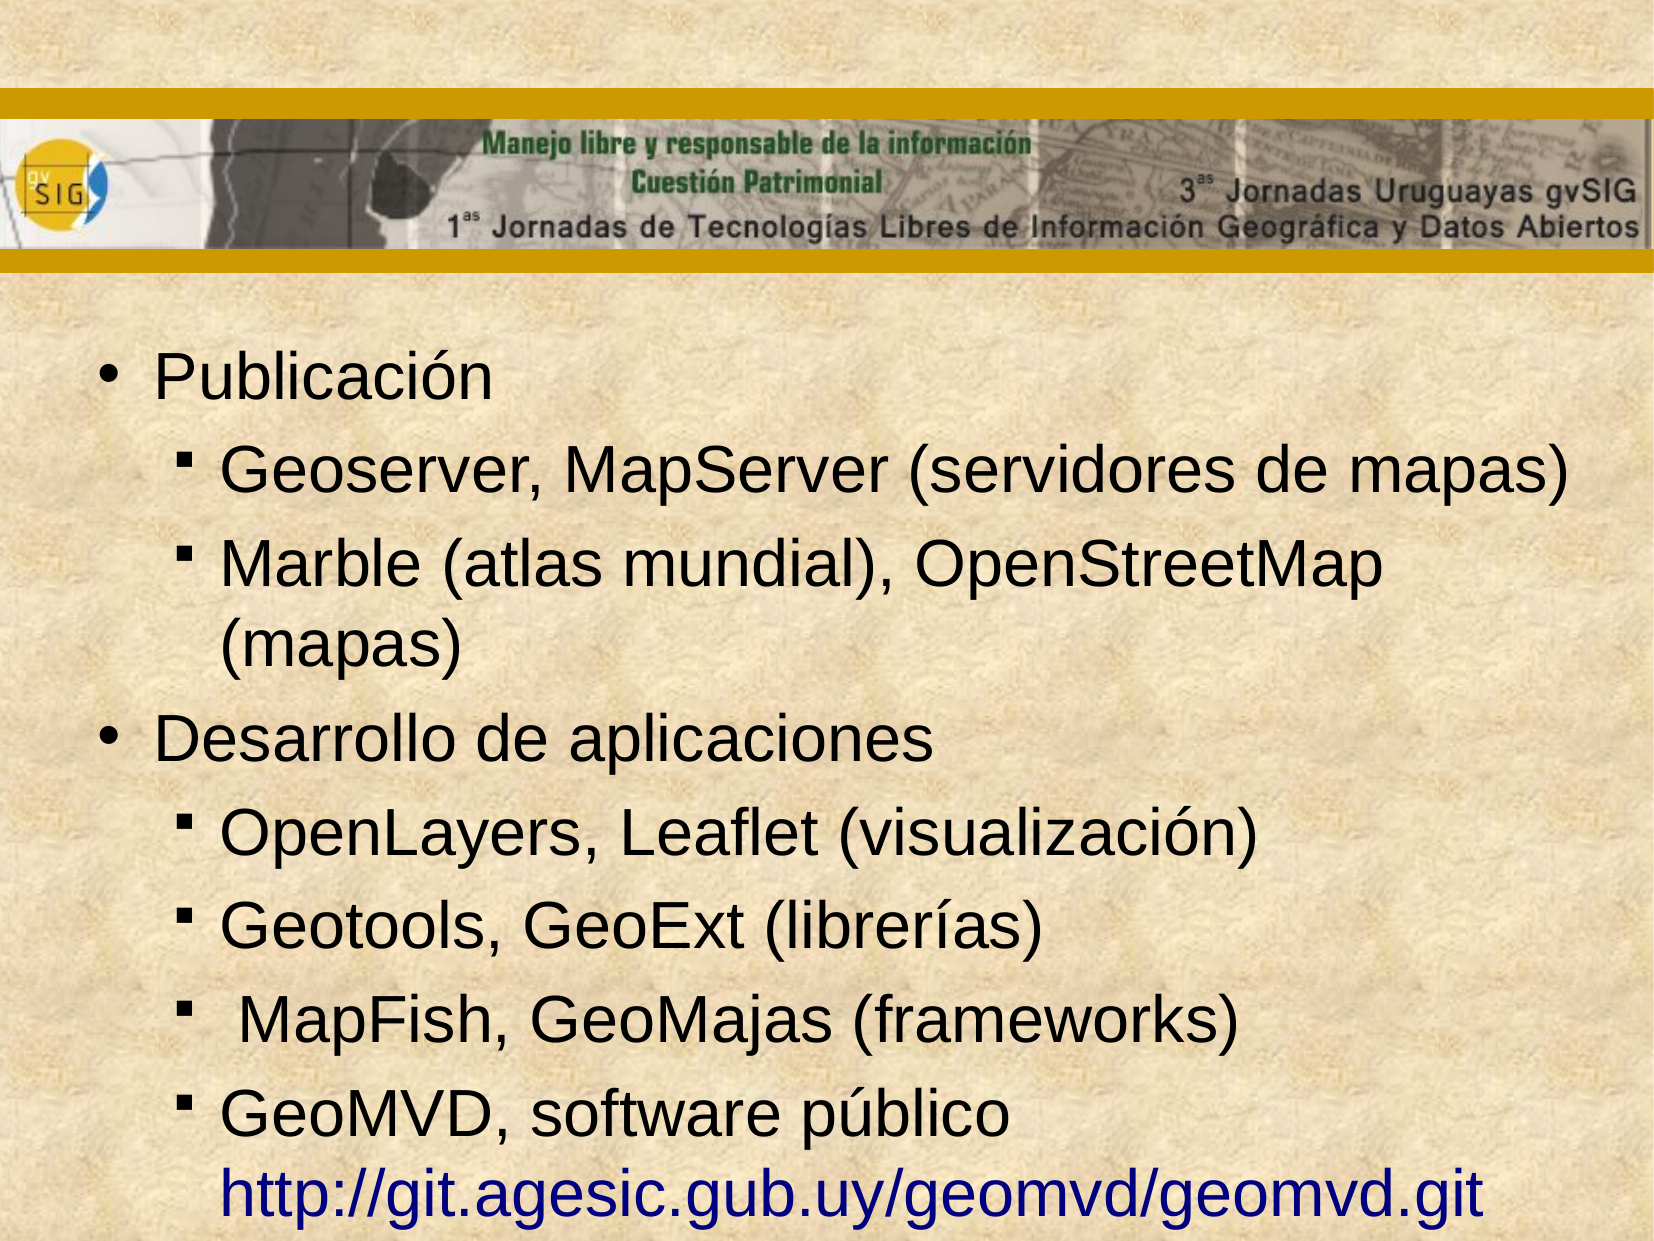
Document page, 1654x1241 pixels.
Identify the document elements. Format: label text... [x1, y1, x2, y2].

picture [0, 119, 1654, 249]
picture [0, 273, 1654, 1241]
picture [0, 0, 1654, 88]
list Publicación Geoserver, MapServer (servidores de mapas) Marble (atlas mundial), OpenStreetMap (mapas) Desarrollo de aplicaciones OpenLayers, Leaflet (visualización) Geotools, GeoExt (librerías) MapFish, GeoMajas (frameworks) GeoMVD, software público http://git.agesic.gub.uy/geomvd/geomvd.git [82, 324, 1619, 1237]
